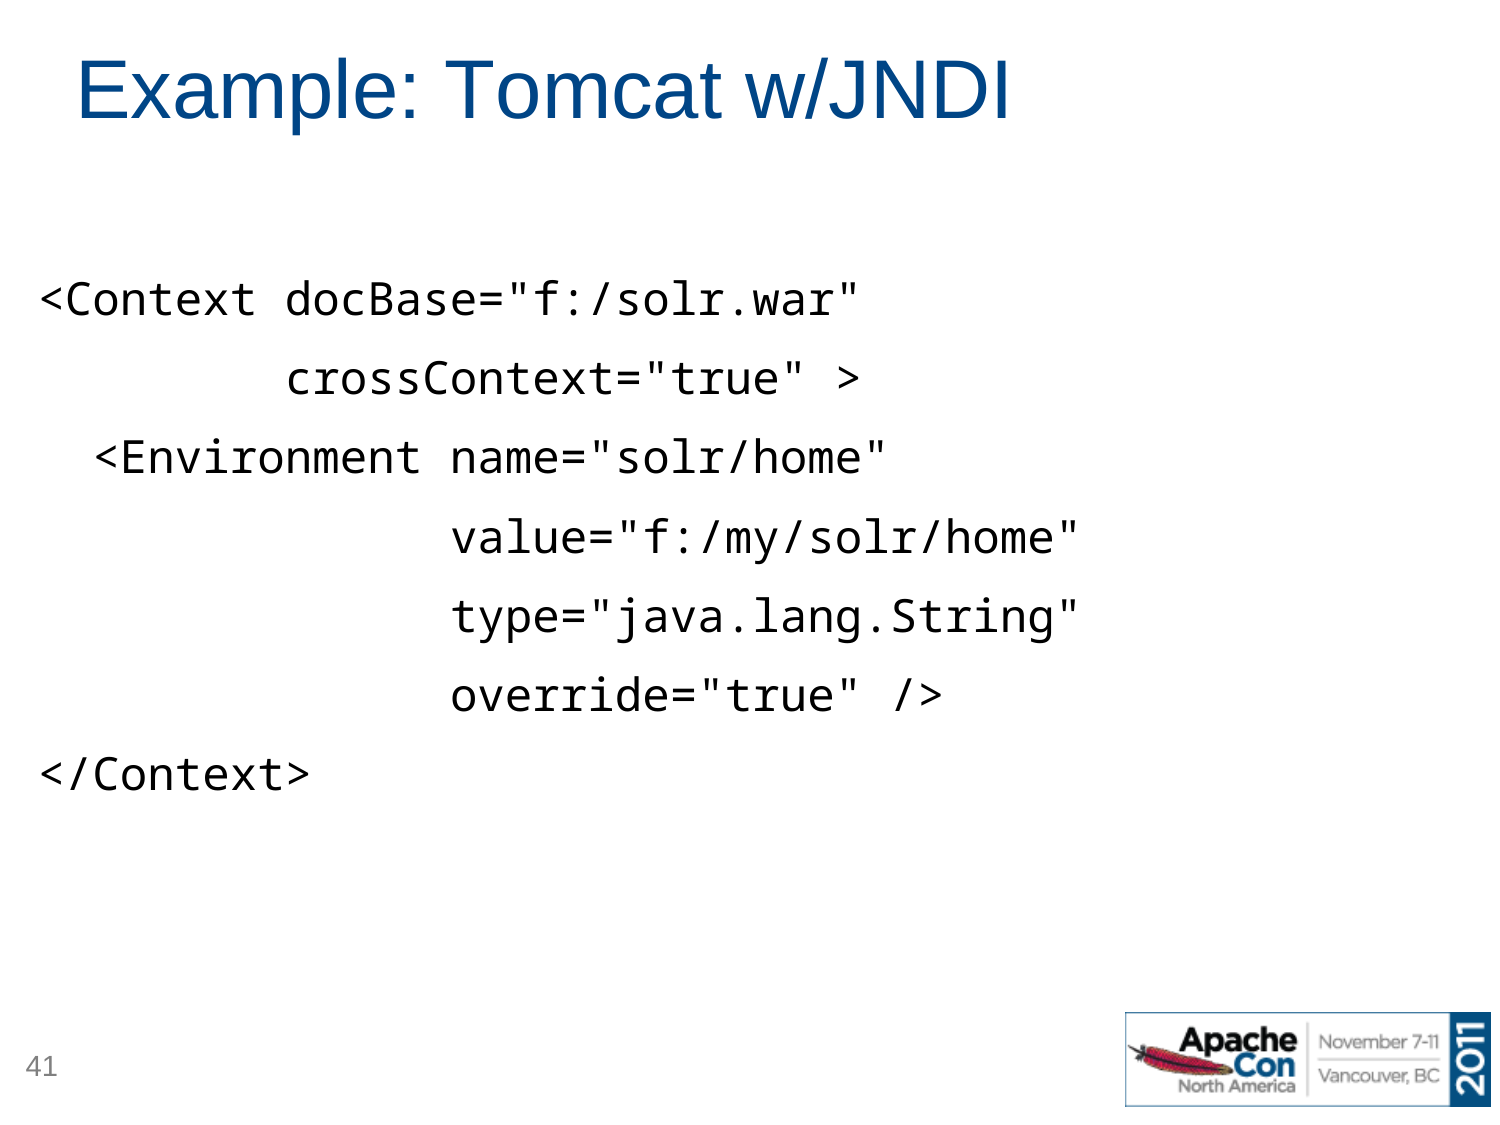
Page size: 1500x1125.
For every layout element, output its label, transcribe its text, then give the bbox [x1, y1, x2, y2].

list <Context docBase="f:/solr.war" crossContext="true" > <Environment name="solr/home" value="f:/my/solr/home" type="java.lang.String" override="true" /> </Context> [37, 187, 1463, 1006]
title Example: Tomcat w/JNDI [75, 0, 1425, 181]
picture [1125, 1012, 1491, 1107]
